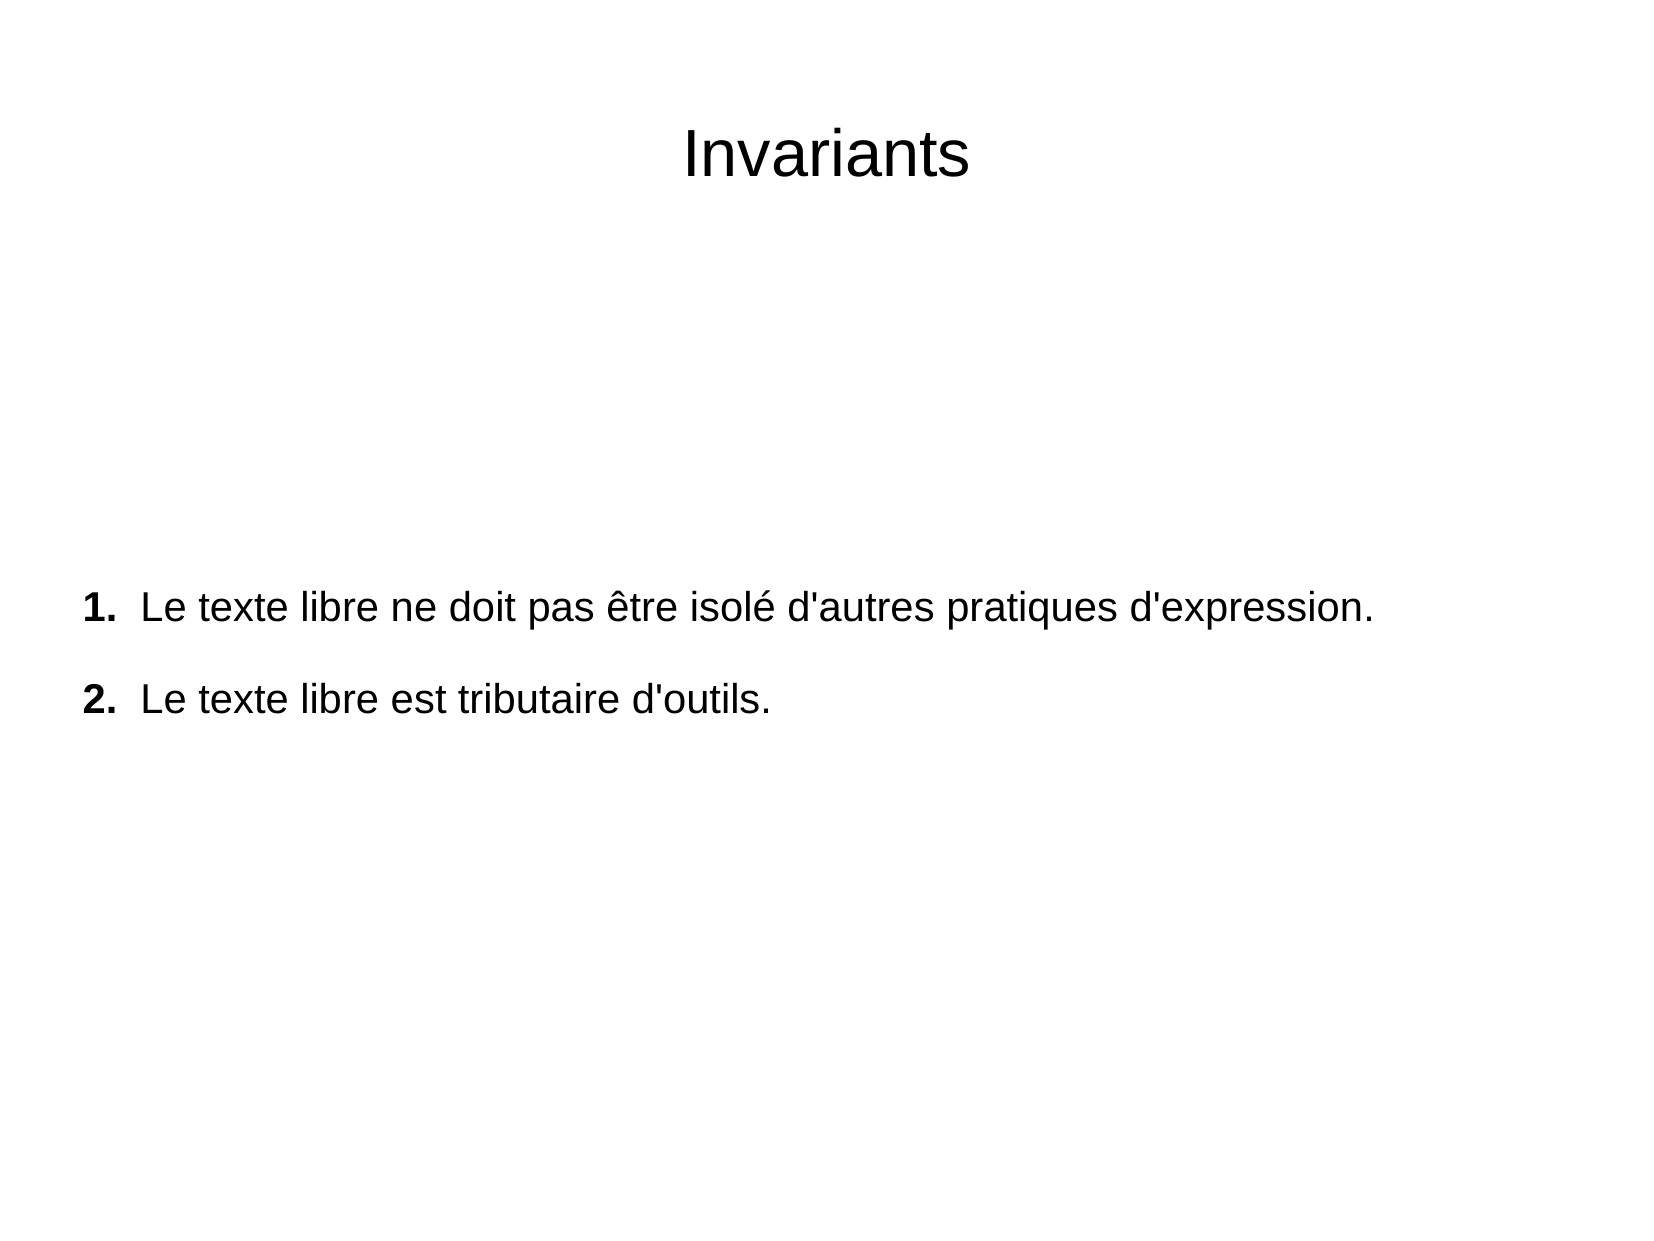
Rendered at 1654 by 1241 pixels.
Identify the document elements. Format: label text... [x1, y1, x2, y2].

subtitle 1. Le texte libre ne doit pas être isolé d'autres pratiques d'expression. 2. Le texte libre est tributaire d'outils. [82, 290, 1571, 1109]
title Invariants [82, 49, 1571, 257]
